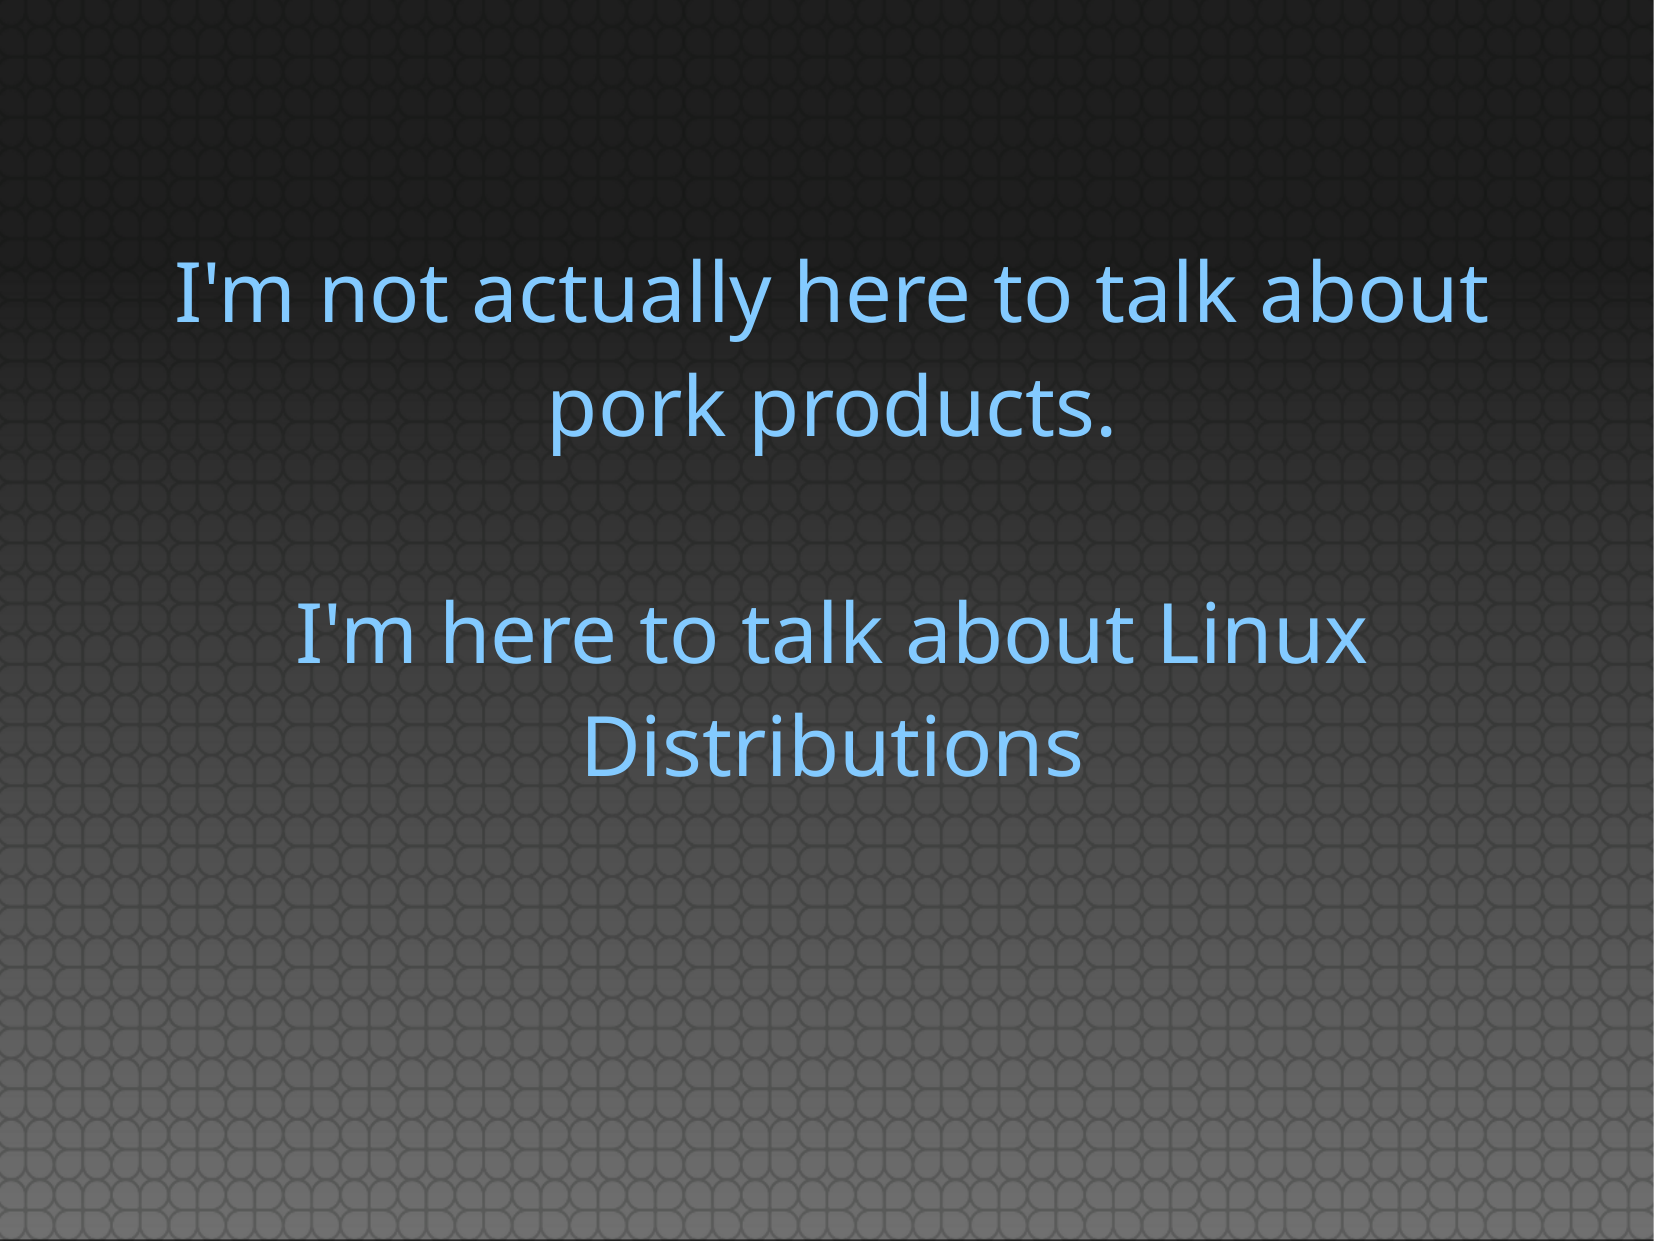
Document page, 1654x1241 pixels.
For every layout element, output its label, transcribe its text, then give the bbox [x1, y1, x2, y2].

picture [0, 0, 1654, 1241]
subtitle I'm not actually here to talk about pork products. I'm here to talk about Linux Distributions [88, 193, 1577, 842]
